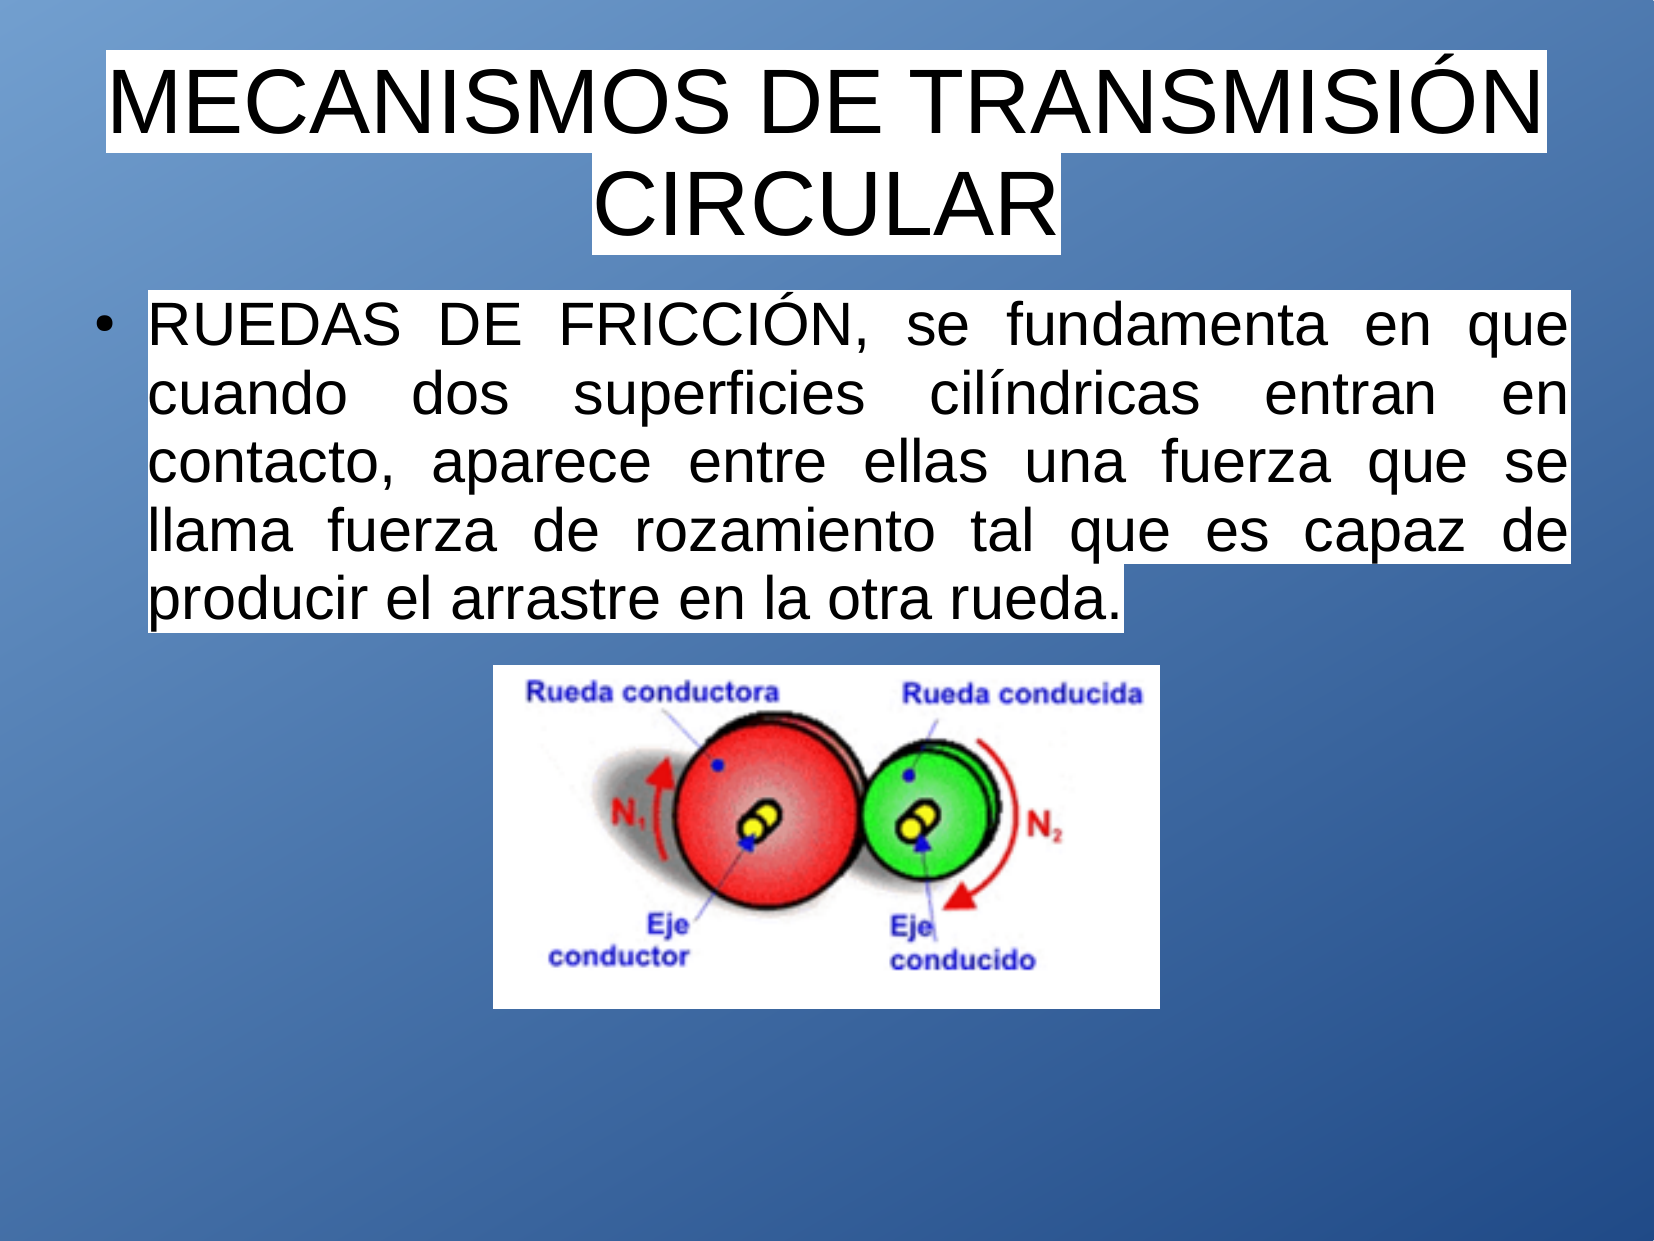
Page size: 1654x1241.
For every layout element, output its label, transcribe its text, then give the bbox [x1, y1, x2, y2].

list RUEDAS DE FRICCIÓN, se fundamenta en que cuando dos superficies cilíndricas entran en contacto, aparece entre ellas una fuerza que se llama fuerza de rozamiento tal que es capaz de producir el arrastre en la otra rueda. [82, 290, 1571, 634]
picture [493, 665, 1160, 1009]
title MECANISMOS DE TRANSMISIÓN CIRCULAR [82, 49, 1571, 257]
